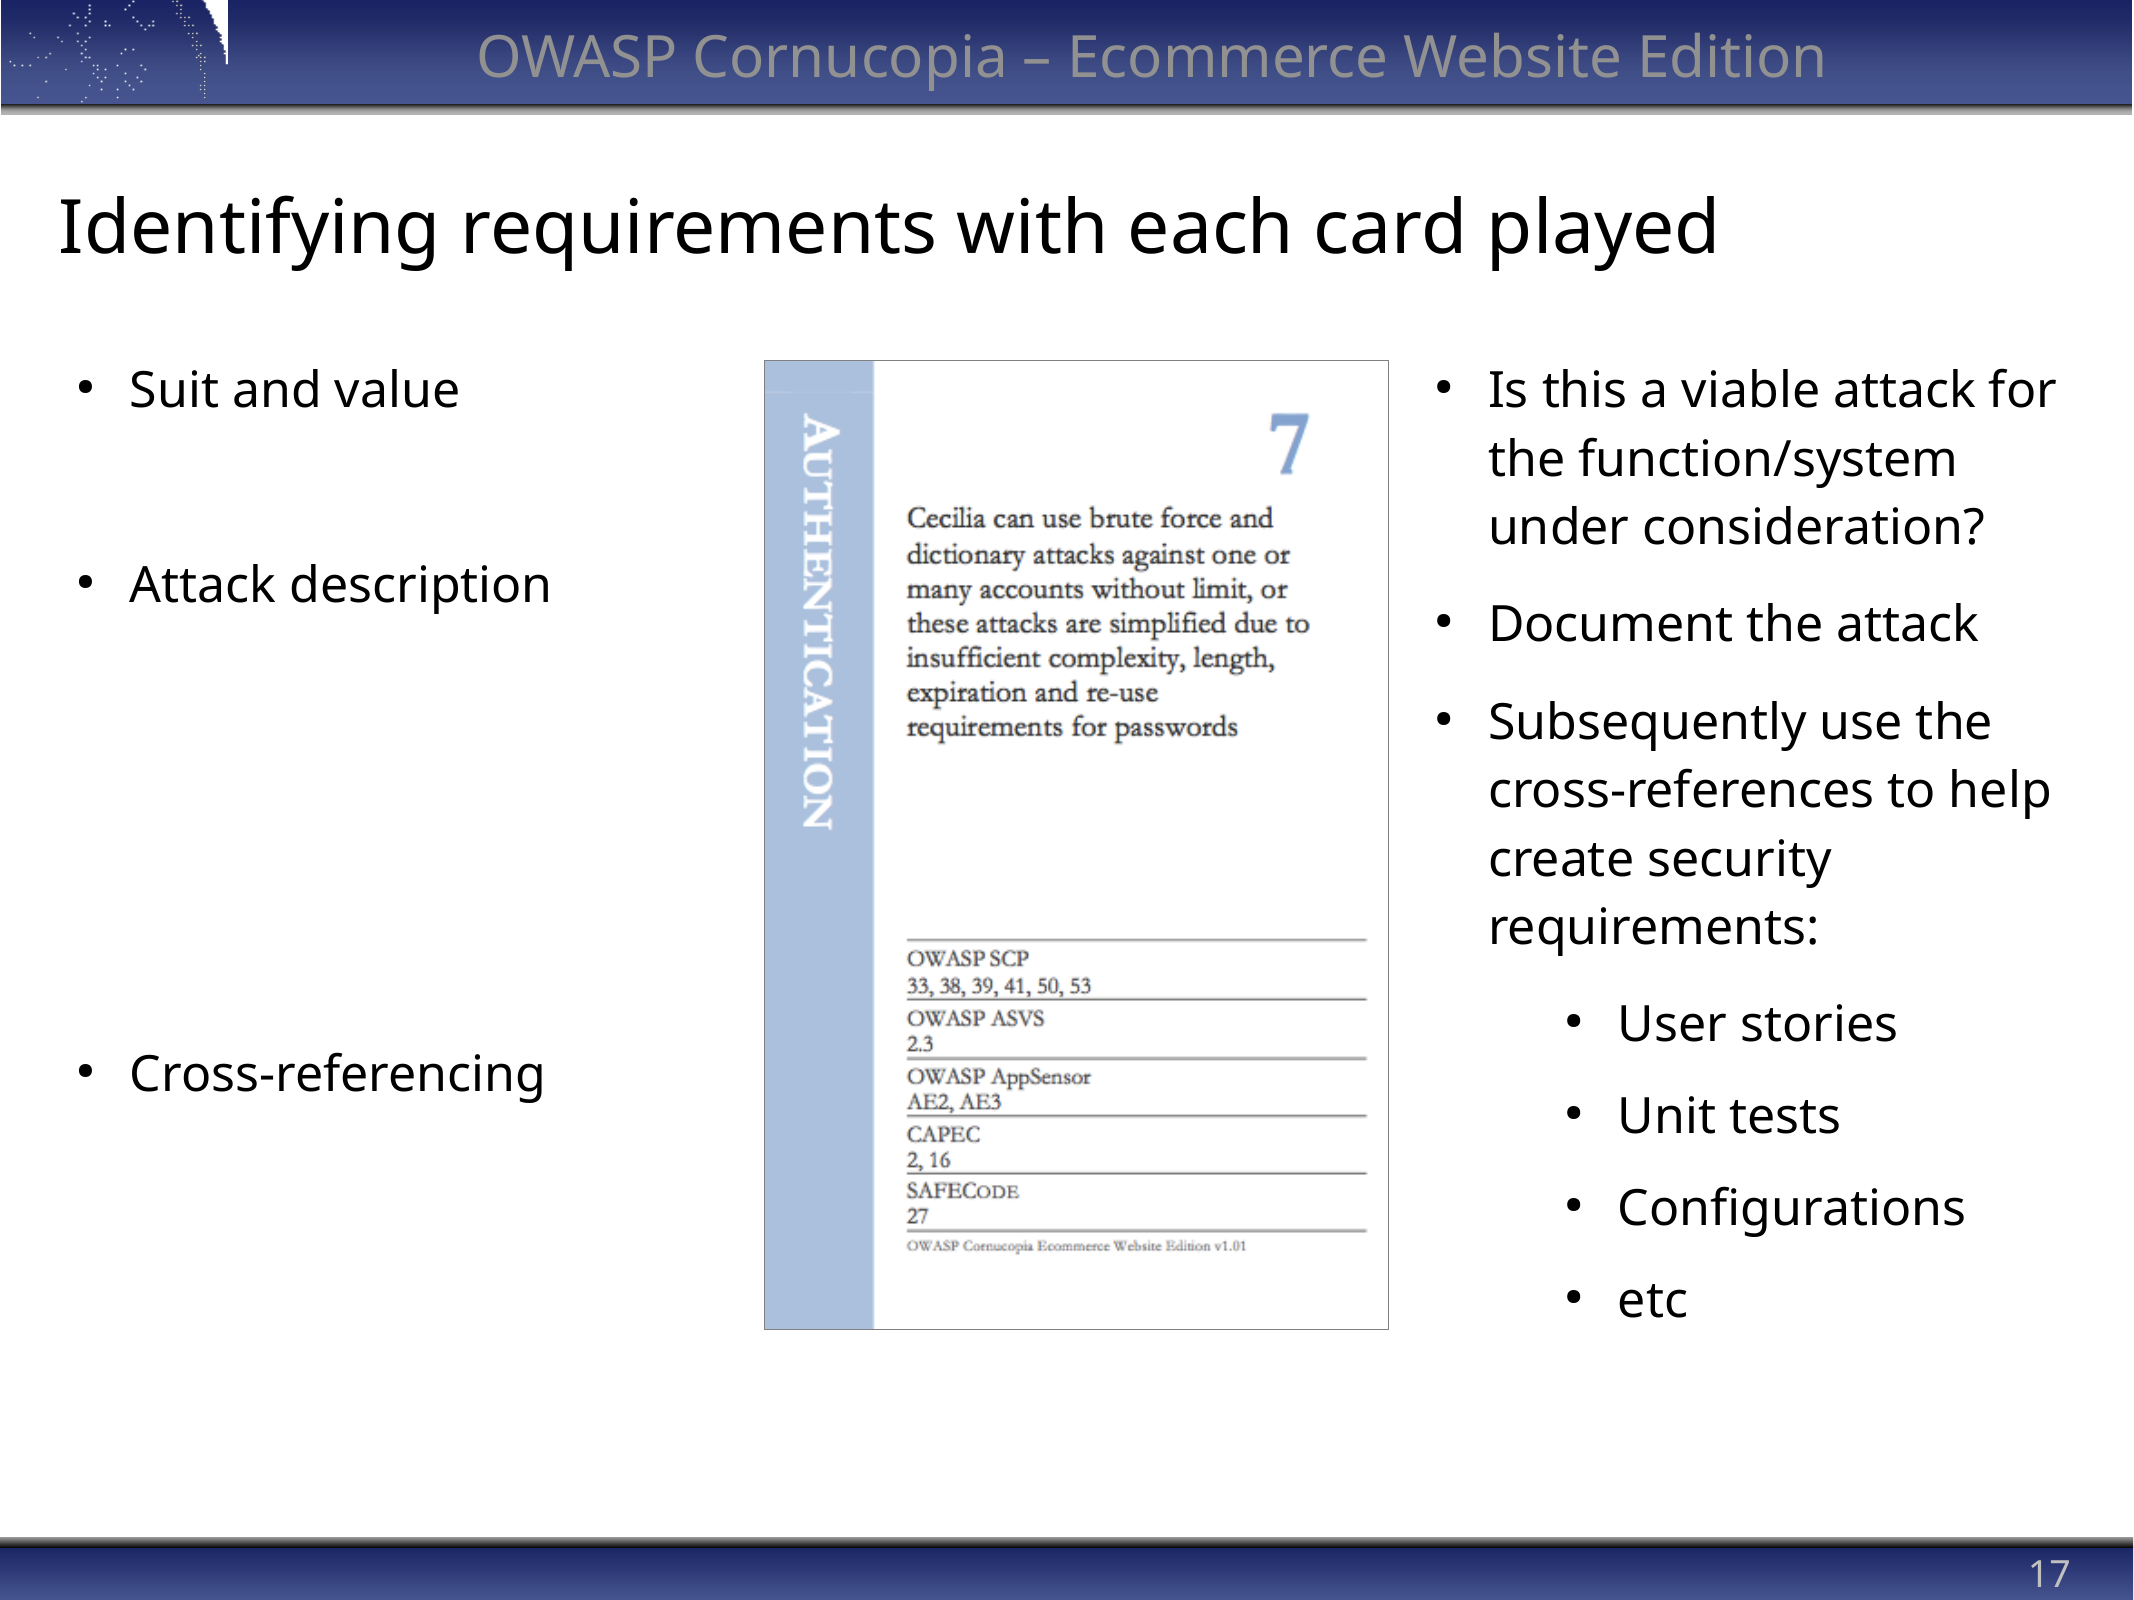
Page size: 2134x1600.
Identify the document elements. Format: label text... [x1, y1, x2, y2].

list Suit and value Attack description Cross-referencing [58, 354, 709, 1536]
title Identifying requirements with each card played [58, 124, 2126, 325]
picture [764, 361, 1388, 1329]
list Is this a viable attack for the function/system under consideration? Document the attack Subsequently use the cross-references to help create security requirements: User stories Unit tests Configurations etc [1417, 354, 2068, 1536]
